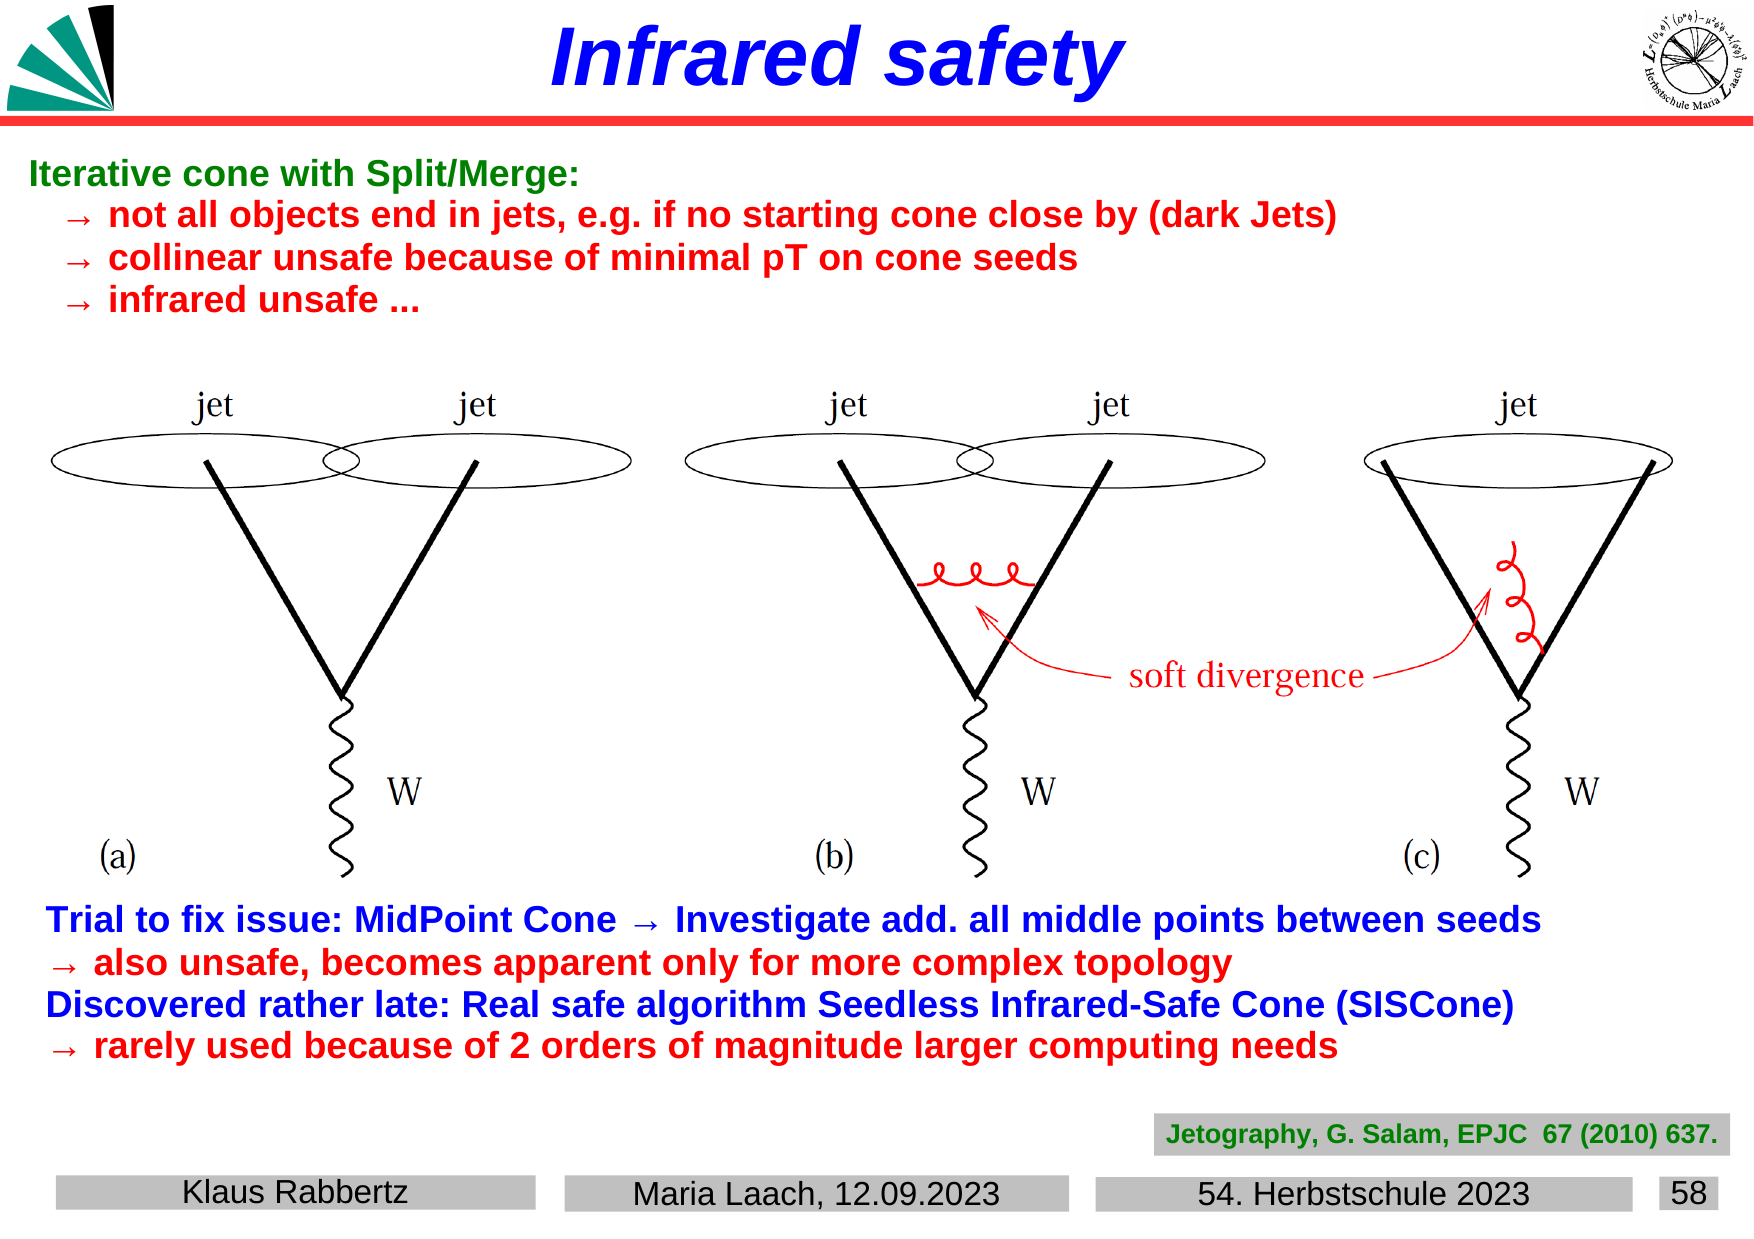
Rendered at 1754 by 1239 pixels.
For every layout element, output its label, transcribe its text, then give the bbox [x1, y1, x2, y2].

text_box Trial to fix issue: MidPoint Cone → Investigate add. all middle points between seeds → also unsafe, becomes apparent only for more complex topology Discovered rather late: Real safe algorithm Seedless Infrared-Safe Cone (SISCone) → rarely used because of 2 orders of magnitude larger computing needs [33, 893, 1724, 1073]
title Infrared safety [129, 0, 1545, 114]
text_box Iterative cone with Split/Merge: → not all objects end in jets, e.g. if no starting cone close by (dark Jets) → collinear unsafe because of minimal pT on cone seeds → infrared unsafe ... [16, 146, 1707, 326]
picture [1643, 10, 1747, 110]
text_box Jetography, G. Salam, EPJC 67 (2010) 637. [1154, 1113, 1731, 1156]
picture [18, 356, 1697, 919]
picture [7, 5, 114, 112]
